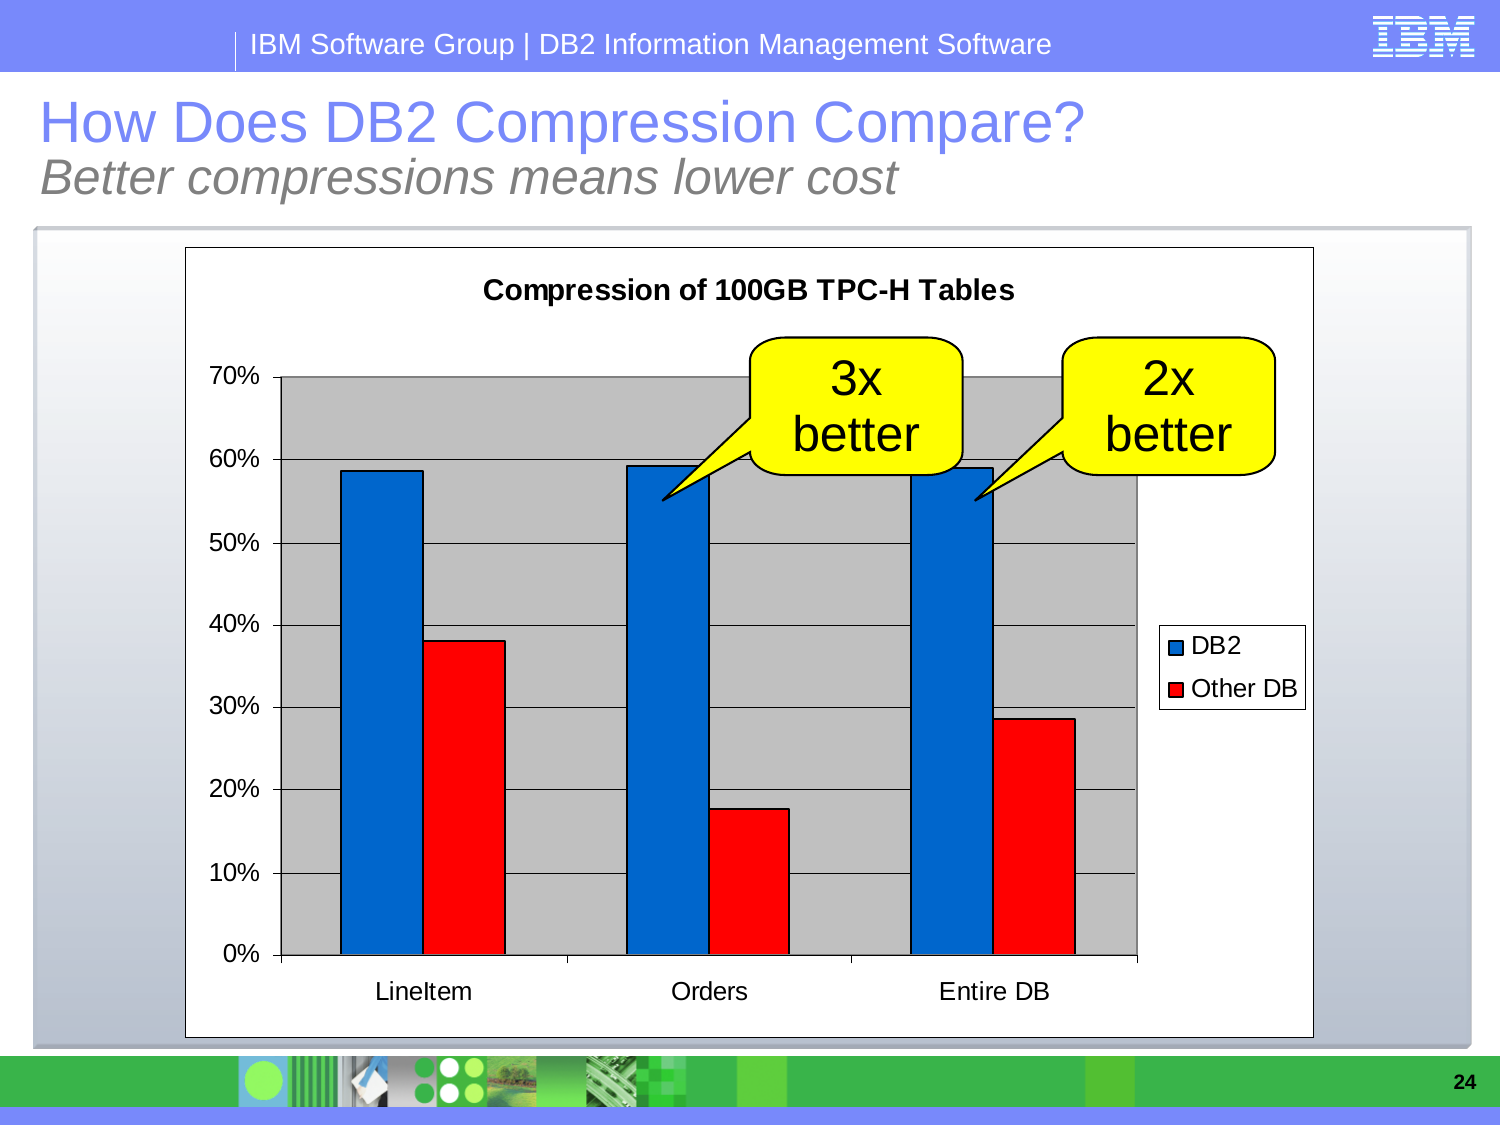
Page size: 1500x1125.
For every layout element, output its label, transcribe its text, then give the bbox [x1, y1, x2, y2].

text_box 3x better [662, 337, 963, 501]
chart [174, 237, 1326, 1048]
picture [0, 1056, 1500, 1107]
title How Does DB2 Compression Compare? Better compressions means lower cost [24, 83, 1378, 217]
text_box 2x better [974, 337, 1276, 501]
